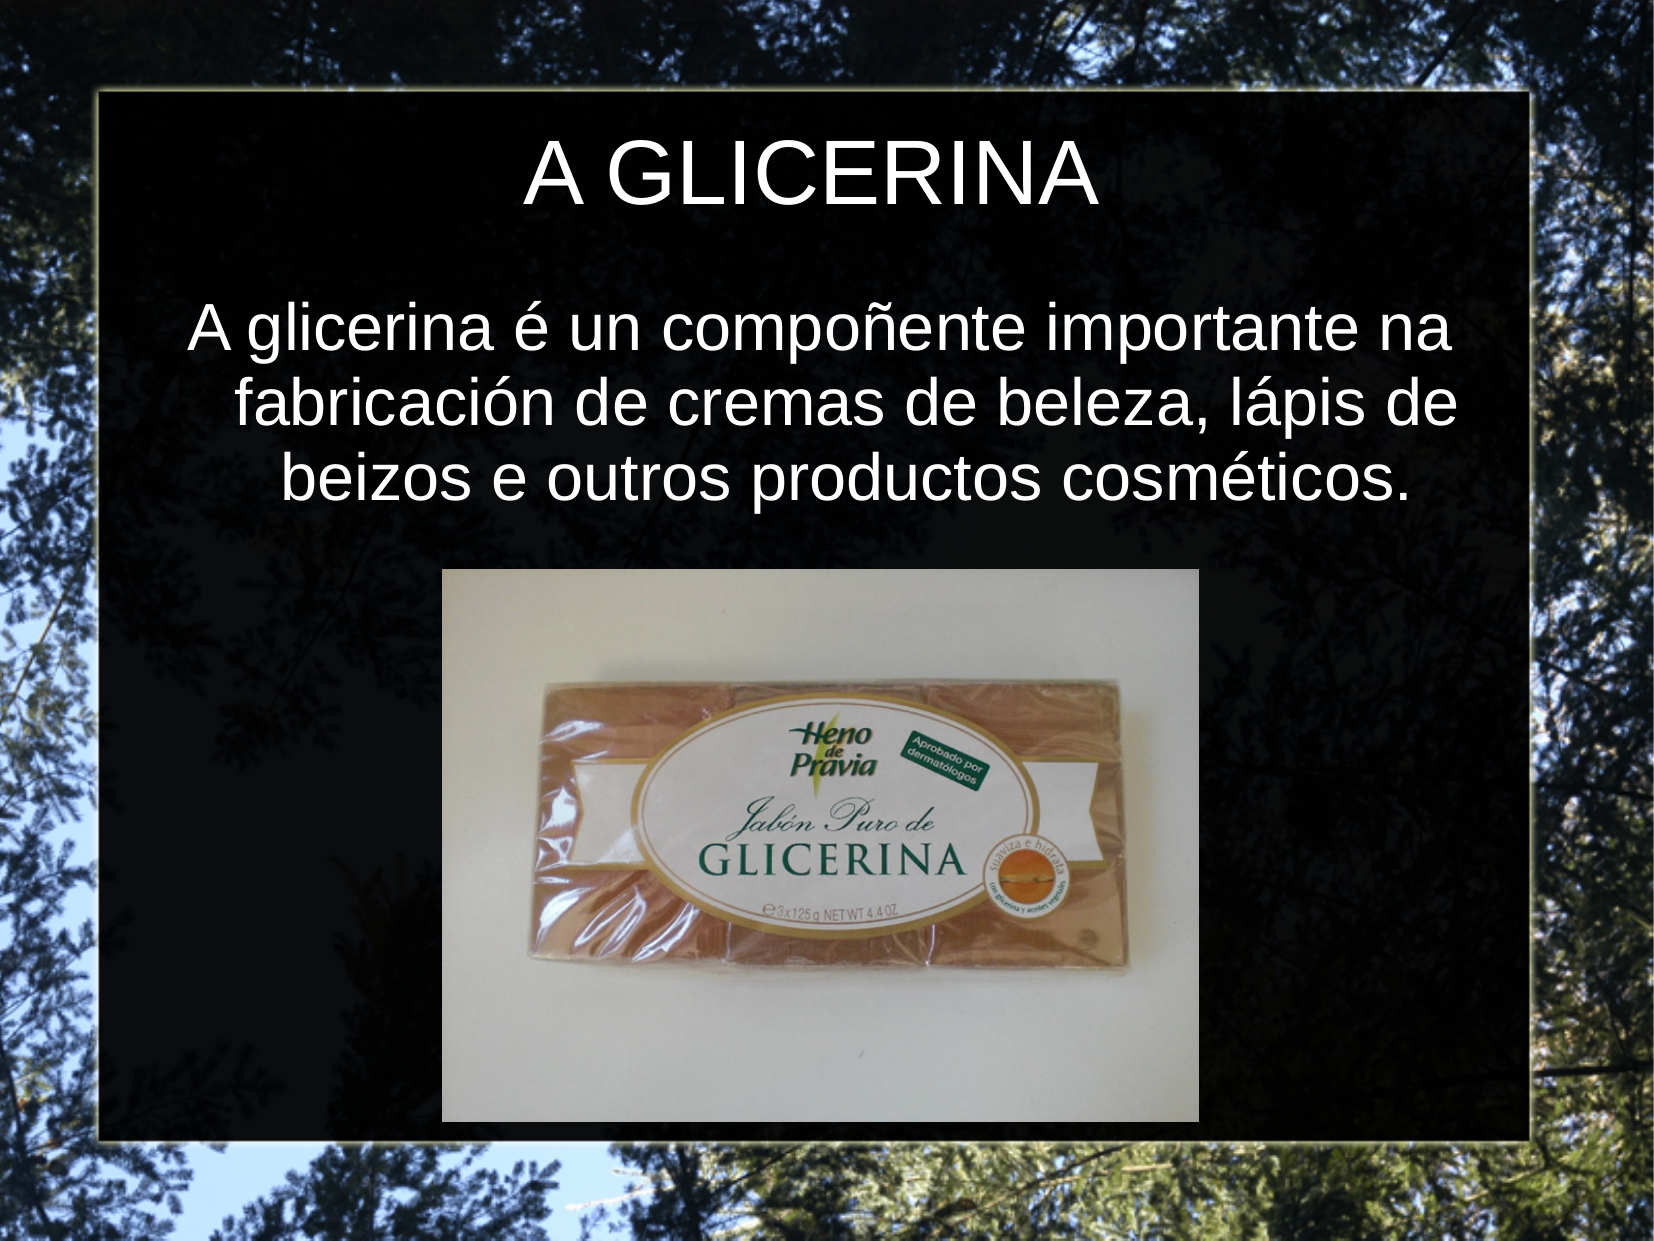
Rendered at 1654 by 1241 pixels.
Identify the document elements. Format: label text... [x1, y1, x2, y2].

title A GLICERINA [88, 95, 1536, 250]
picture [0, 0, 1654, 1241]
list A glicerina é un compoñente importante na fabricación de cremas de beleza, lápis de beizos e outros productos cosméticos. [88, 290, 1536, 1108]
